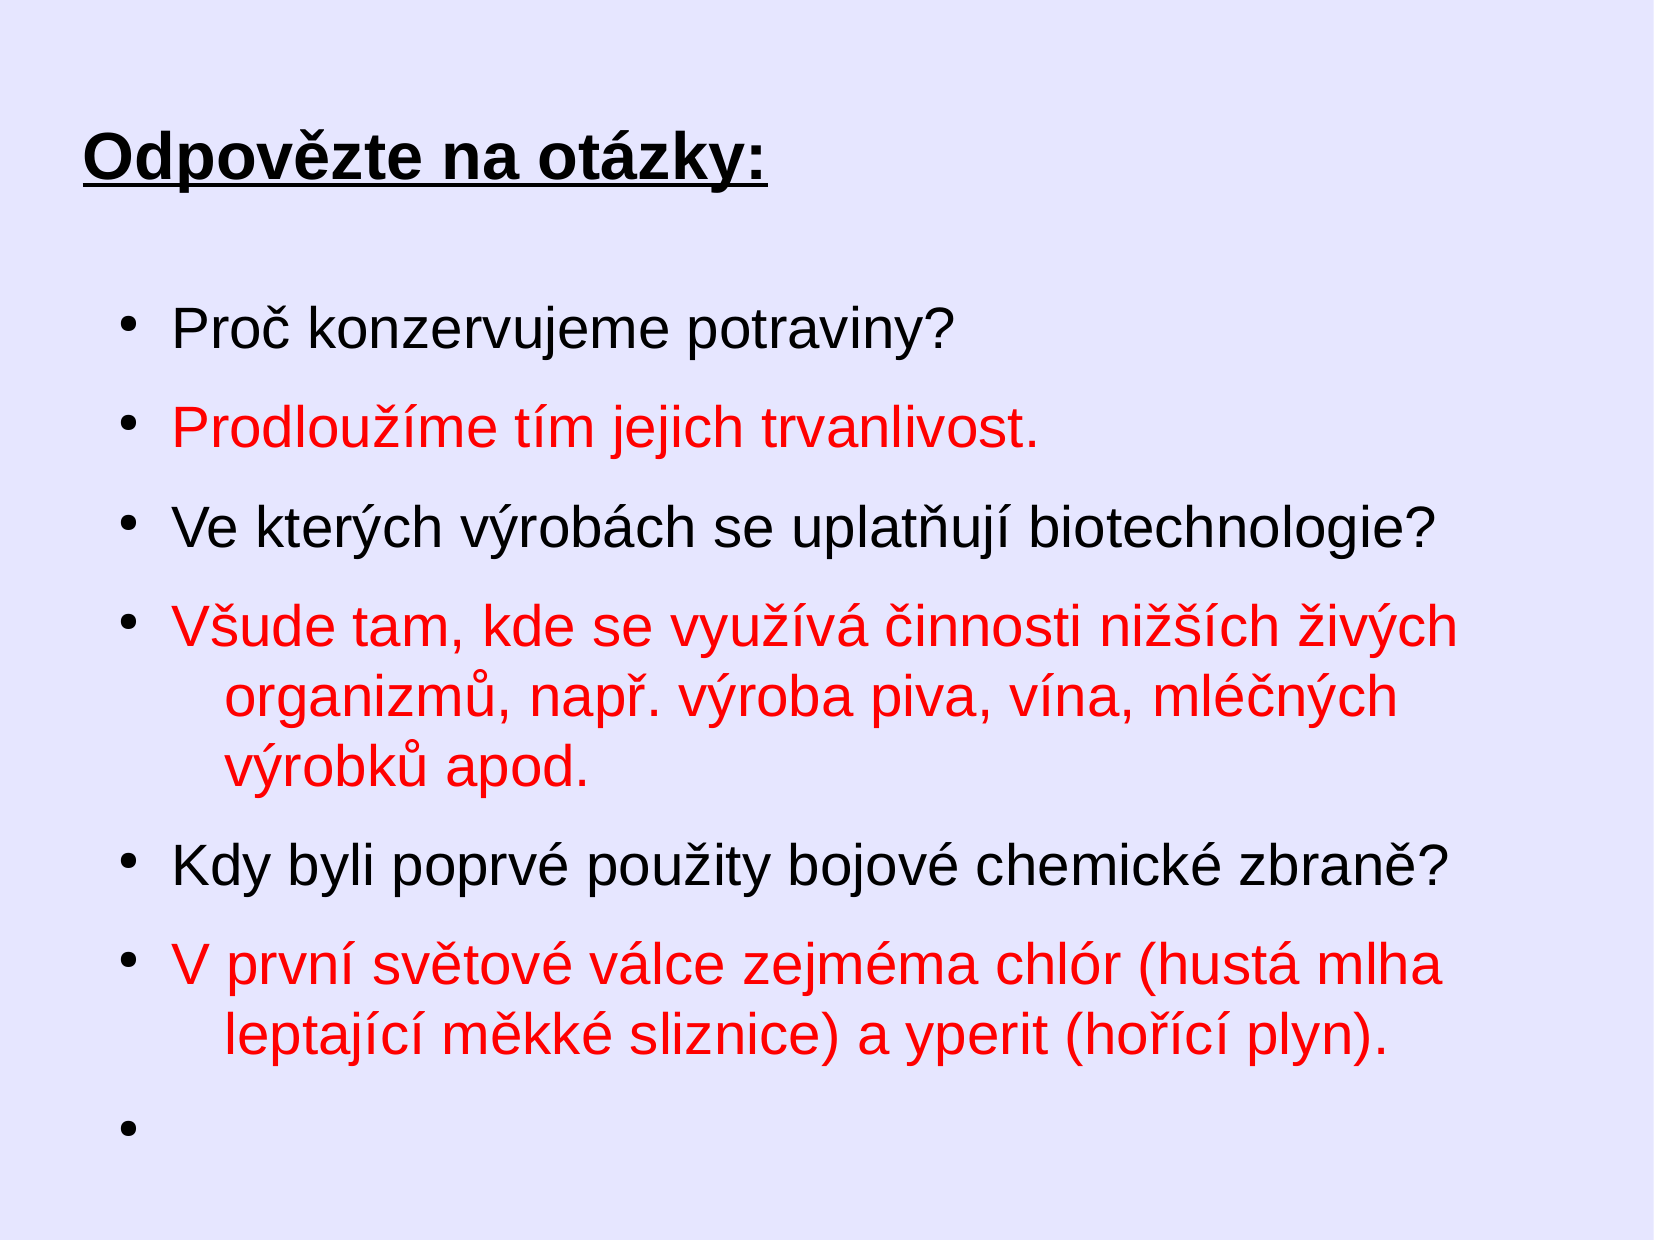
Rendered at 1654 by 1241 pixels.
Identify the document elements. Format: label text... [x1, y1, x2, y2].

title Odpovězte na otázky: [82, 49, 1571, 257]
list Proč konzervujeme potraviny? Prodloužíme tím jejich trvanlivost. Ve kterých výrobách se uplatňují biotechnologie? Všude tam, kde se využívá činnosti nižších živých organizmů, např. výroba piva, vína, mléčných výrobků apod. Kdy byli poprvé použity bojové chemické zbraně? V první světové válce zejméma chlór (hustá mlha leptající měkké sliznice) a yperit (hořící plyn). [82, 290, 1571, 1115]
